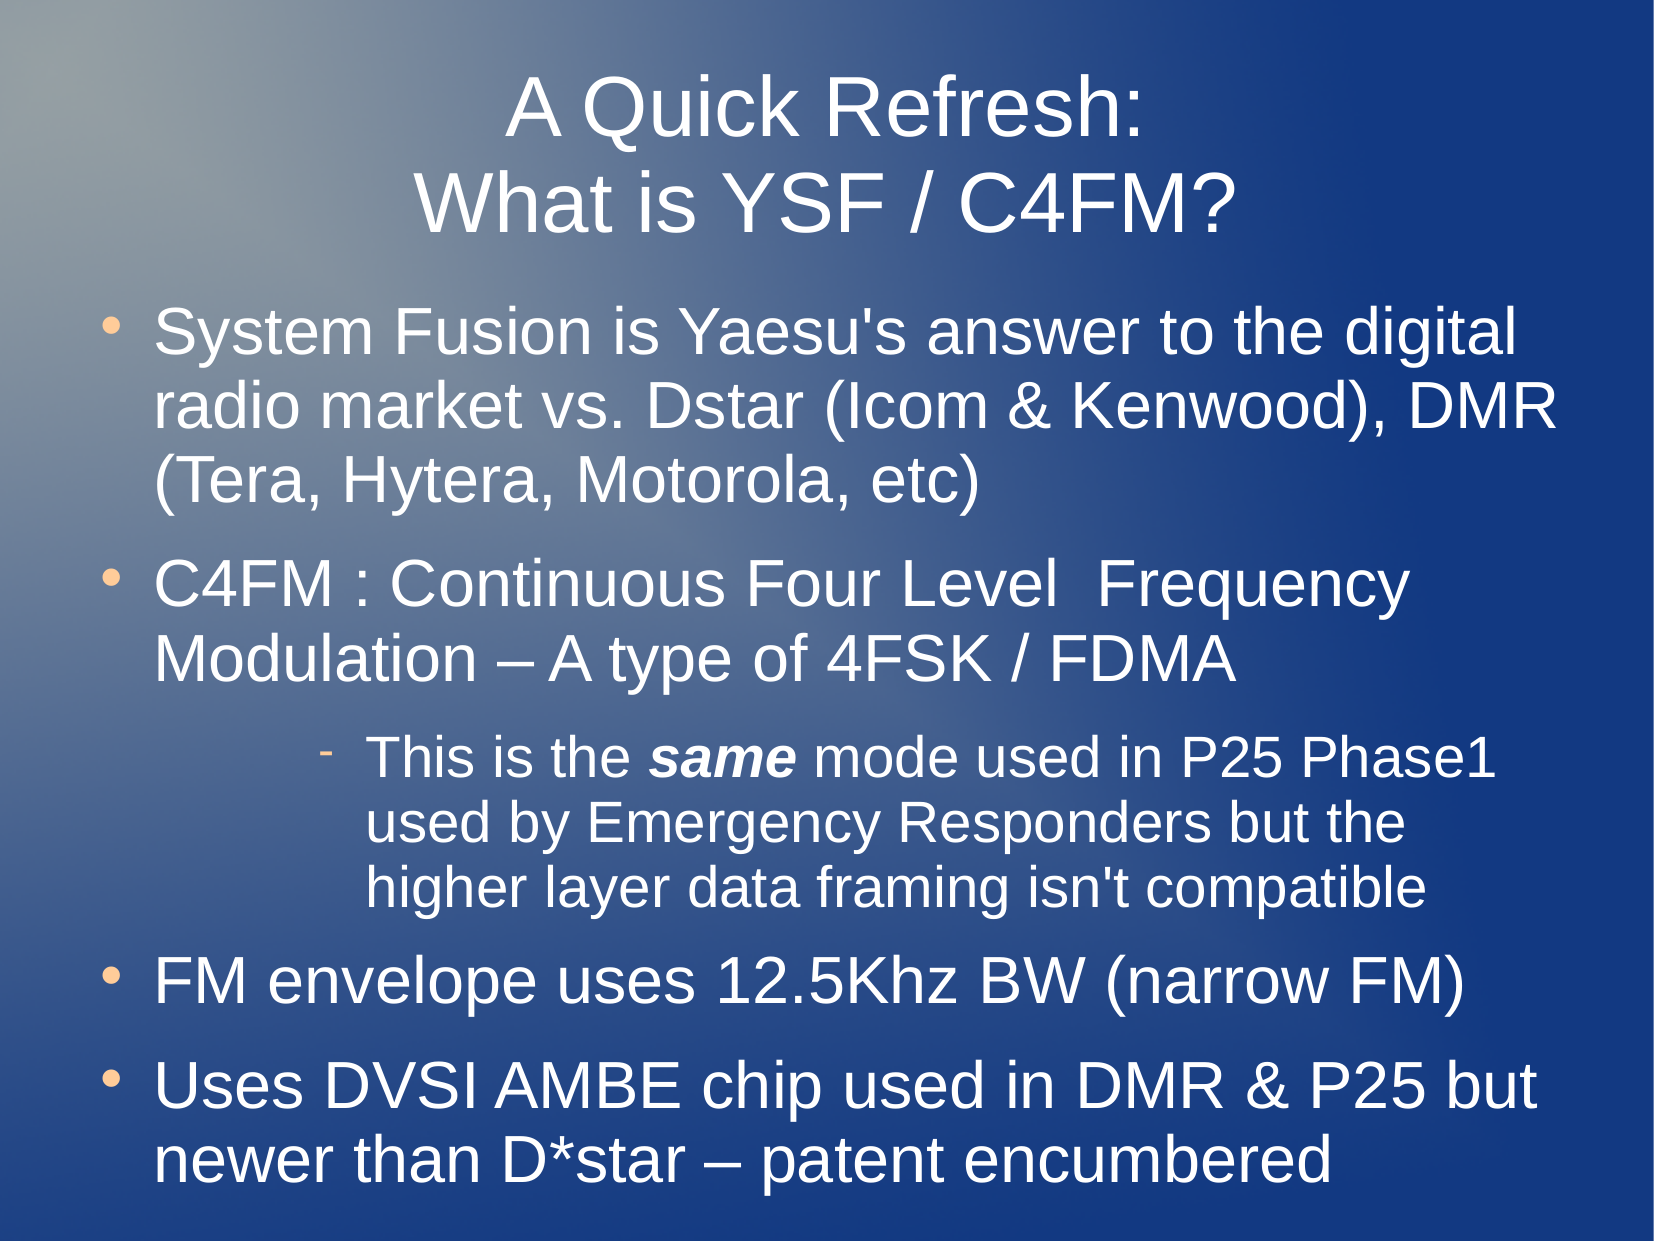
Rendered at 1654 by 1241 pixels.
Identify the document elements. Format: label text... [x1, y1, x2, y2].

list System Fusion is Yaesu's answer to the digital radio market vs. Dstar (Icom & Kenwood), DMR (Tera, Hytera, Motorola, etc) C4FM : Continuous Four Level Frequency Modulation – A type of 4FSK / FDMA This is the same mode used in P25 Phase1 used by Emergency Responders but the higher layer data framing isn't compatible FM envelope uses 12.5Khz BW (narrow FM) Uses DVSI AMBE chip used in DMR & P25 but newer than D*star – patent encumbered [82, 290, 1571, 1198]
picture [0, 0, 1654, 1241]
title A Quick Refresh: What is YSF / C4FM? [82, 49, 1571, 257]
